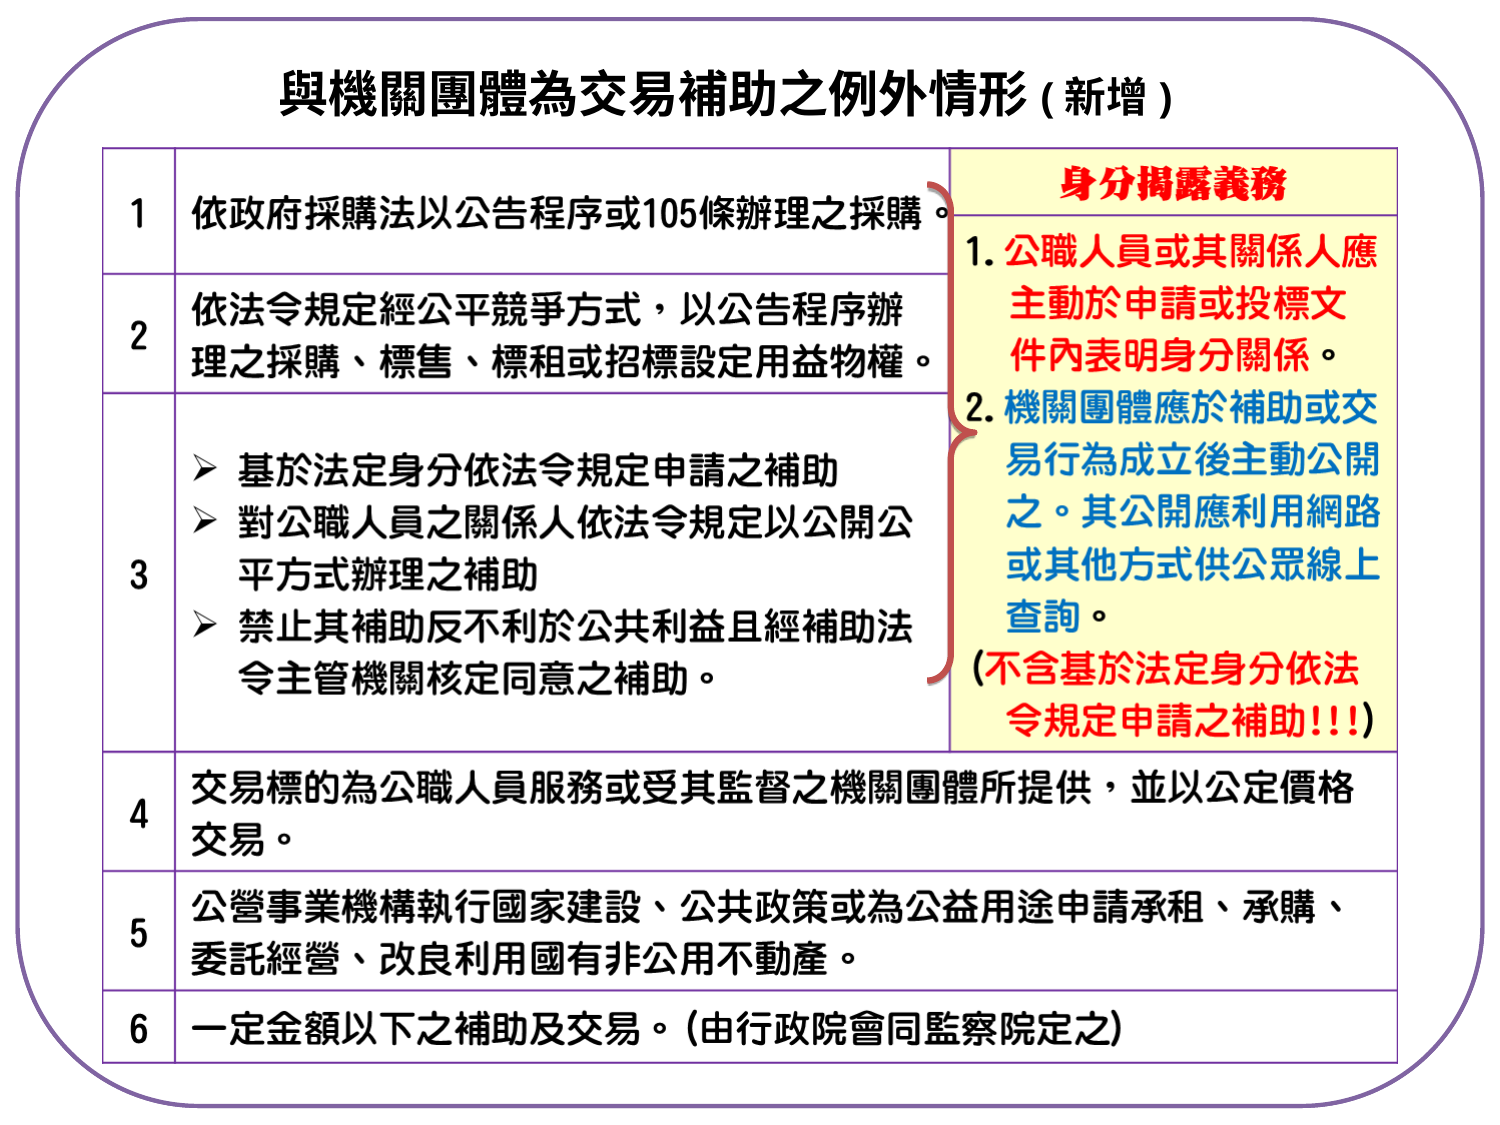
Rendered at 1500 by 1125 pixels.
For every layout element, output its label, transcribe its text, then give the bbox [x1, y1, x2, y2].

picture [102, 147, 1398, 1073]
text_box 與機關團體為交易補助之例外情形(新增) [264, 55, 1188, 130]
